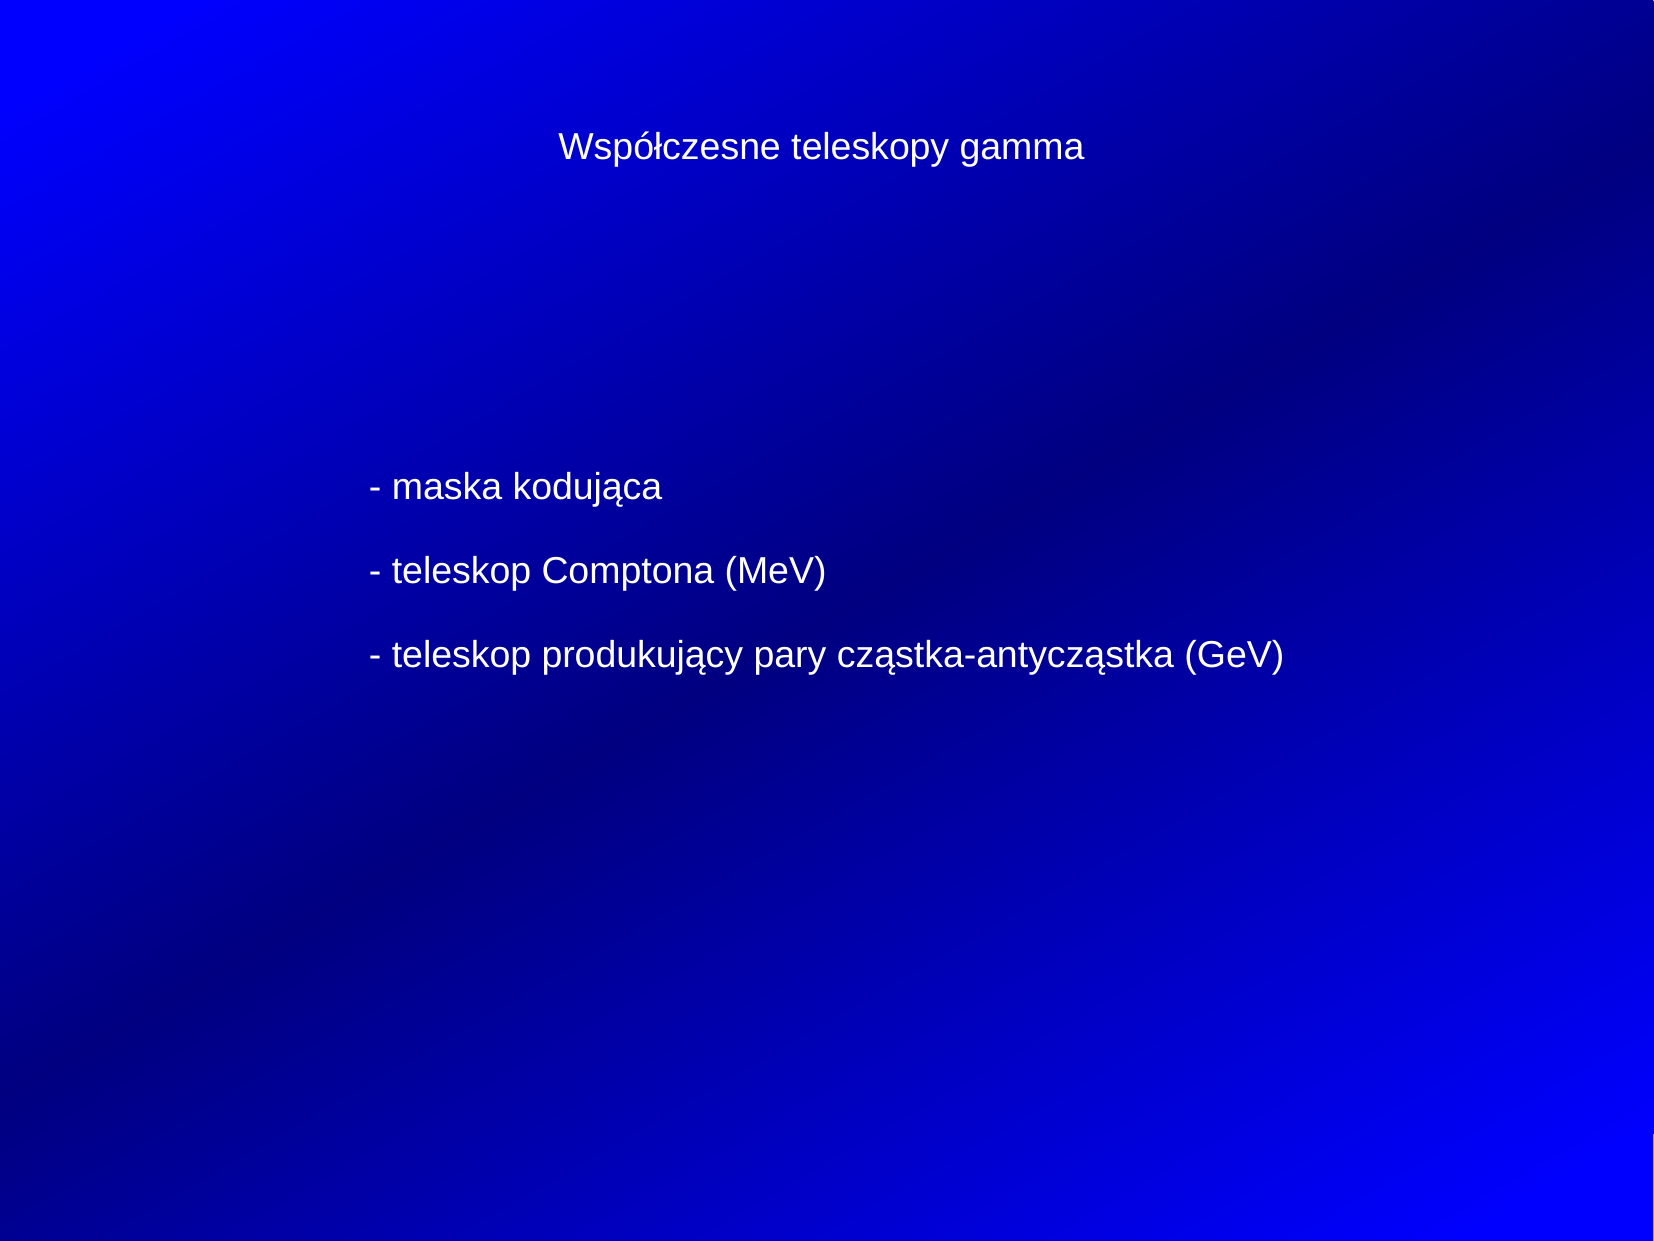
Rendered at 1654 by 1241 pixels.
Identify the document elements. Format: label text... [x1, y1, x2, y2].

text_box Współczesne teleskopy gamma [543, 118, 1100, 175]
text_box - maska kodująca - teleskop Comptona (MeV) - teleskop produkujący pary cząstka-antycząstka (GeV) [354, 457, 1300, 683]
